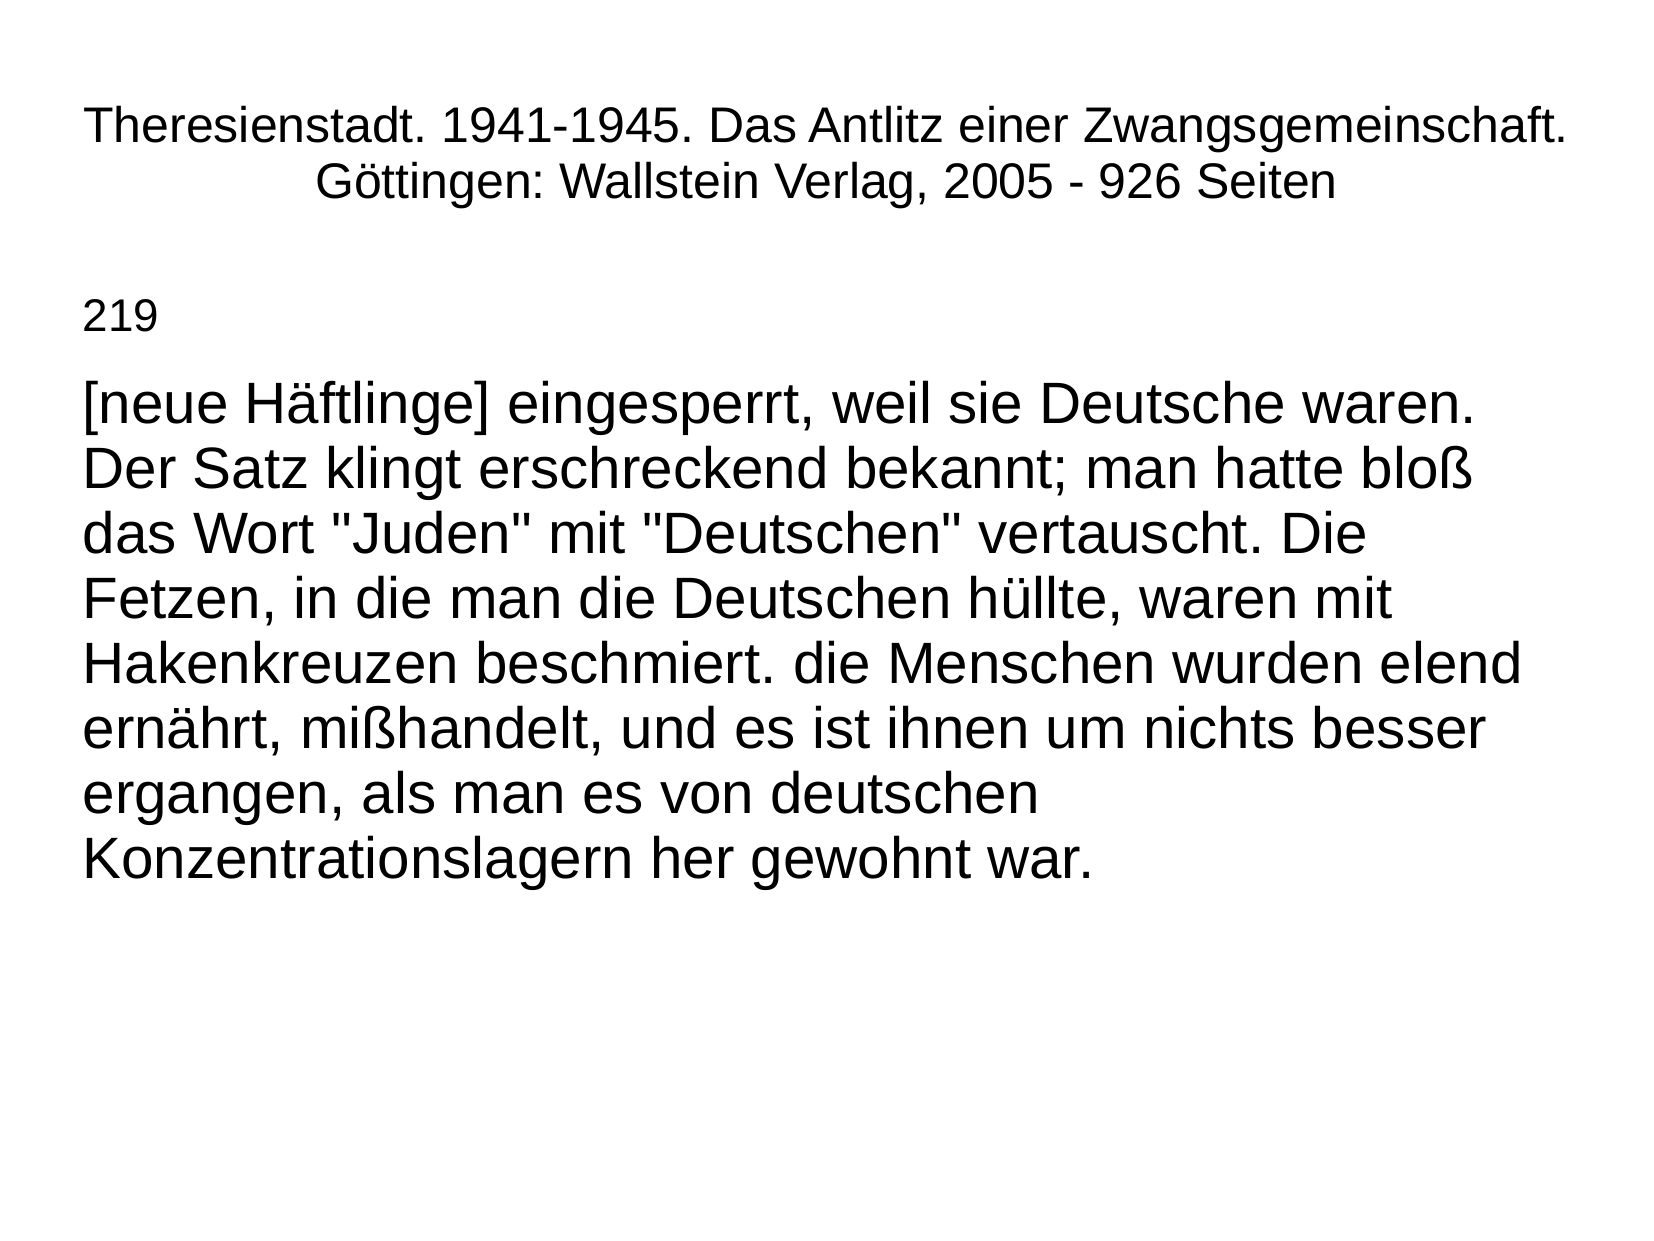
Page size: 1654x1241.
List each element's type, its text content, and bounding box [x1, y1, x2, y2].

title Theresienstadt. 1941-1945. Das Antlitz einer Zwangsgemeinschaft. Göttingen: Wallstein Verlag, 2005 - 926 Seiten [82, 49, 1571, 257]
list 219 [neue Häftlinge] eingesperrt, weil sie Deutsche waren. Der Satz klingt erschreckend bekannt; man hatte bloß das Wort "Juden" mit "Deutschen" vertauscht. Die Fetzen, in die man die Deutschen hüllte, waren mit Hakenkreuzen beschmiert. die Menschen wurden elend ernährt, mißhandelt, und es ist ihnen um nichts besser ergangen, als man es von deutschen Konzentrationslagern her gewohnt war. [82, 290, 1571, 1010]
